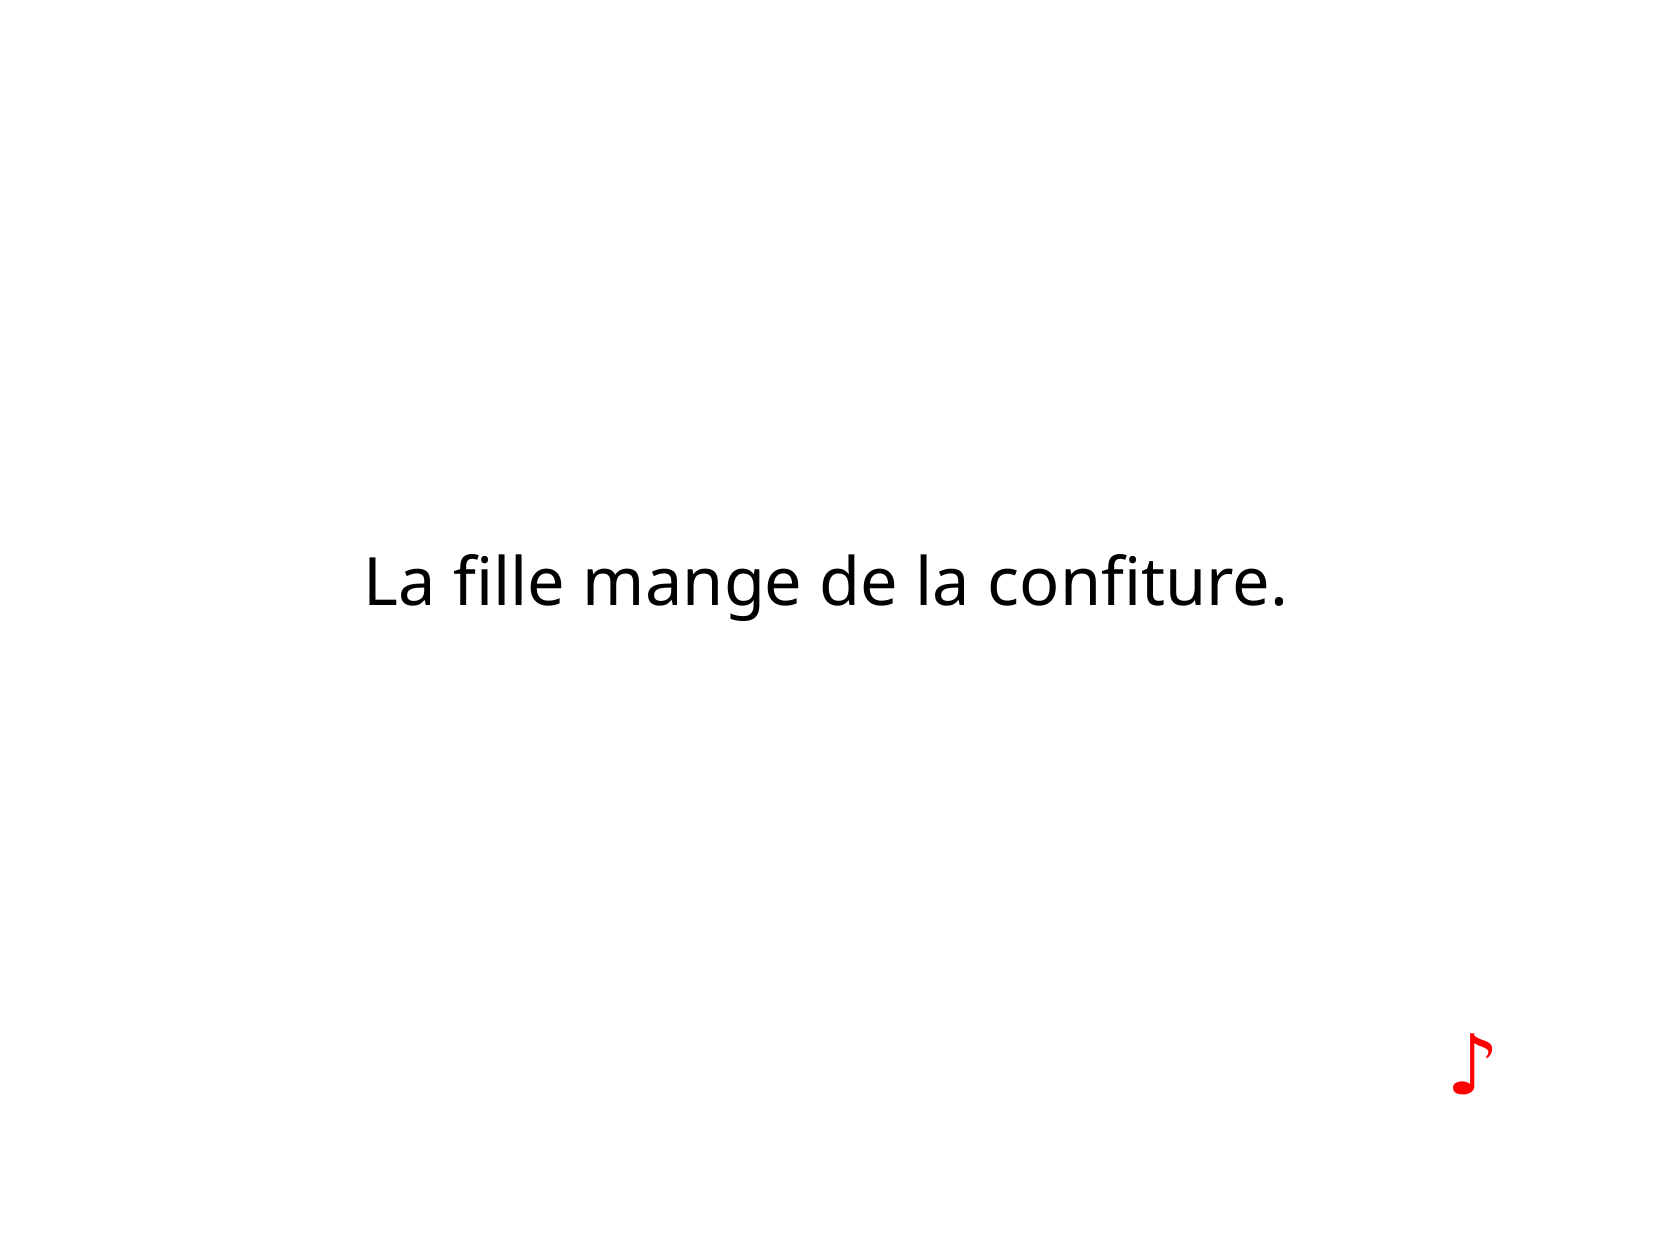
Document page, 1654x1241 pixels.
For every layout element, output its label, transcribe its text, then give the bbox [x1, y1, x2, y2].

text_box ♪ [1446, 1003, 1519, 1121]
subtitle La fille mange de la confiture. [82, 49, 1571, 1109]
